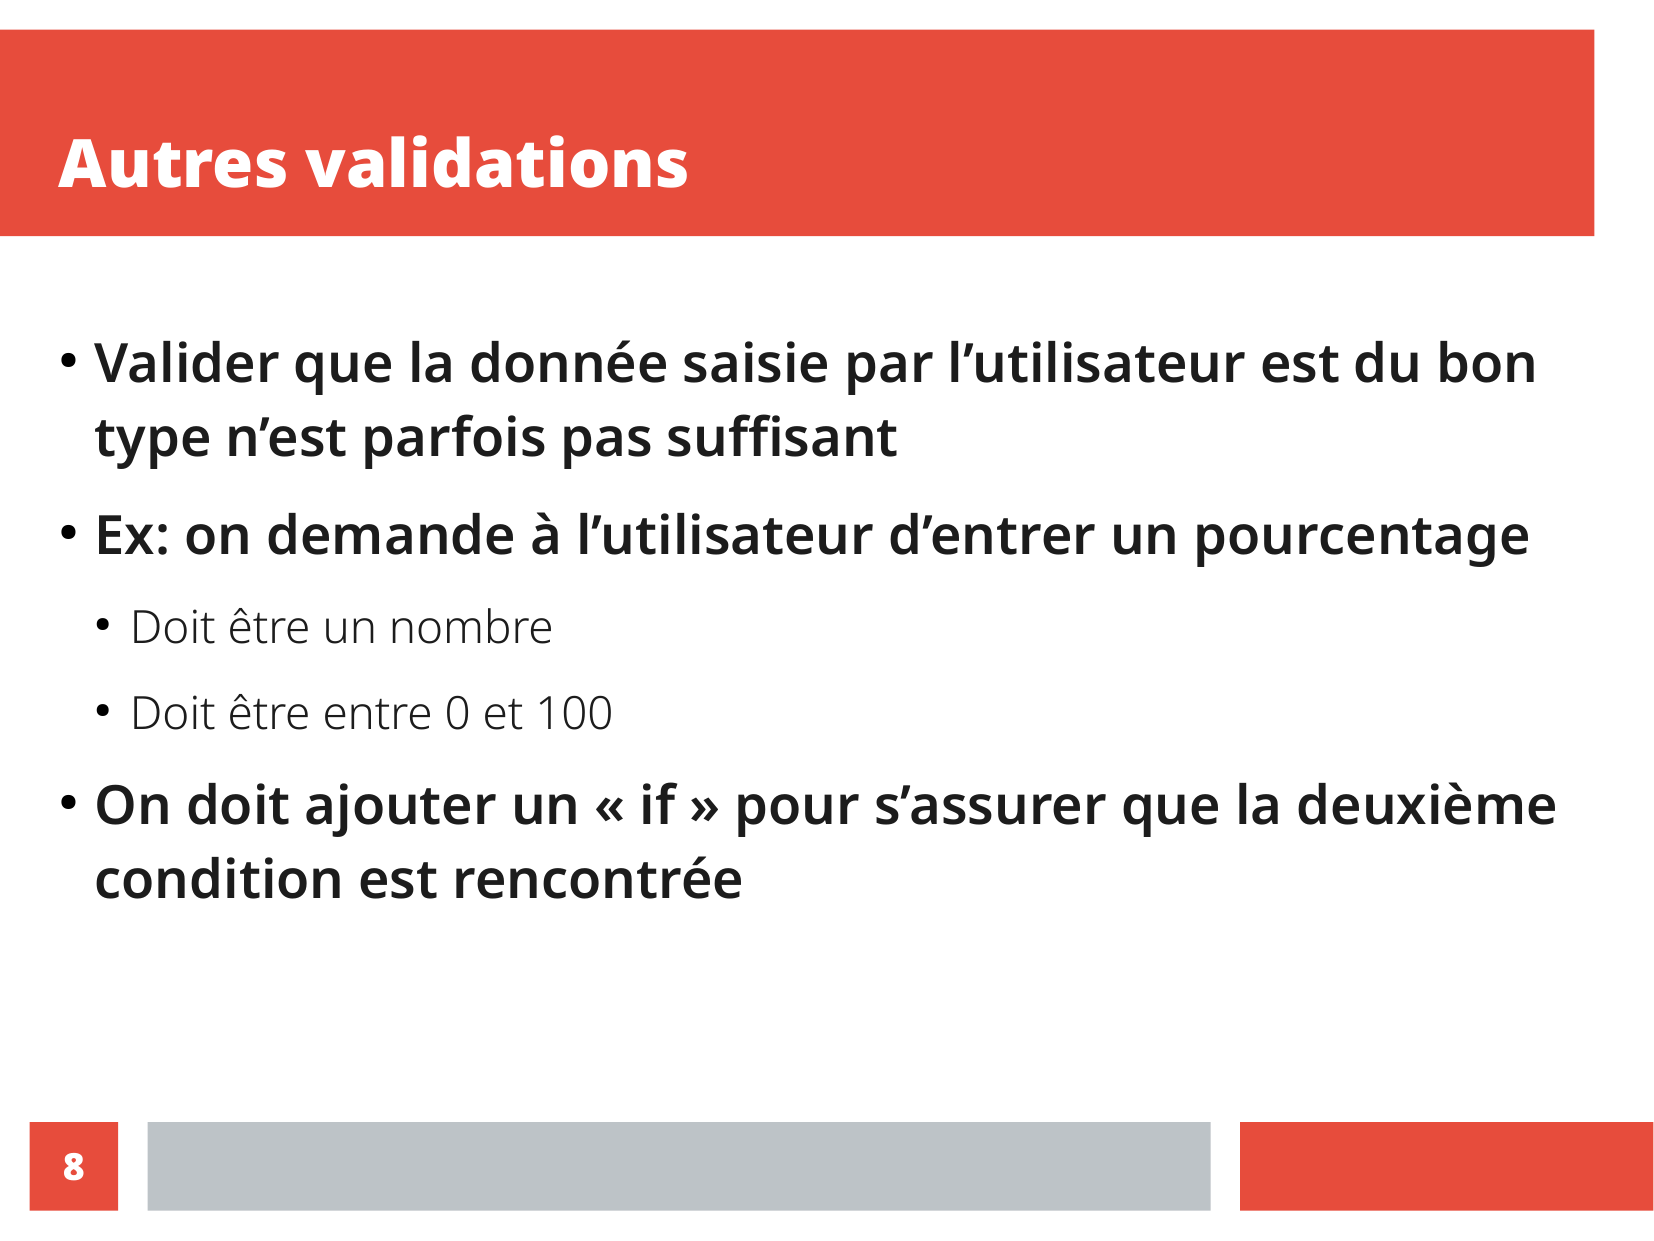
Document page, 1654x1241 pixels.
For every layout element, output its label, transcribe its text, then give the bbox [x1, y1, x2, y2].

list Valider que la donnée saisie par l’utilisateur est du bon type n’est parfois pas suffisant Ex: on demande à l’utilisateur d’entrer un pourcentage Doit être un nombre Doit être entre 0 et 100 On doit ajouter un « if » pour s’assurer que la deuxième condition est rencontrée [59, 324, 1565, 1093]
title Autres validations [59, 59, 1595, 207]
